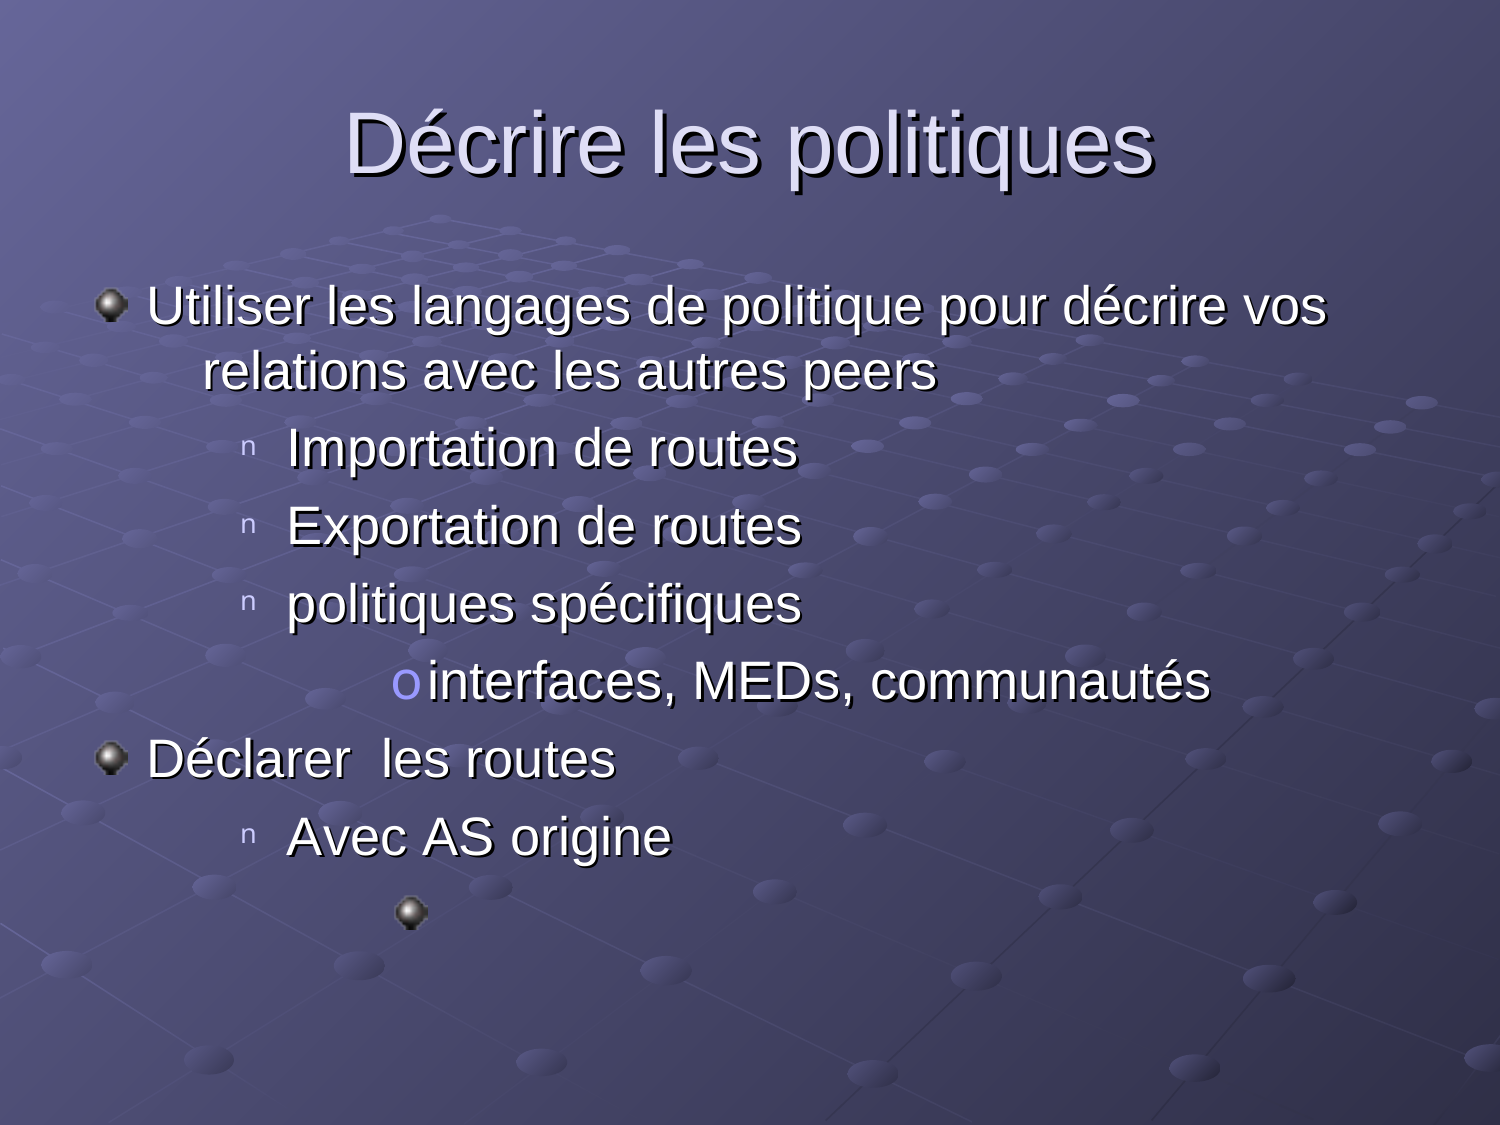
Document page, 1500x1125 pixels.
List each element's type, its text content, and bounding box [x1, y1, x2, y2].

title Décrire les politiques [75, 45, 1426, 233]
list Utiliser les langages de politique pour décrire vos relations avec les autres peers Importation de routes Exportation de routes politiques spécifiques interfaces, MEDs, communautés Déclarer les routes Avec AS origine [75, 262, 1426, 1007]
